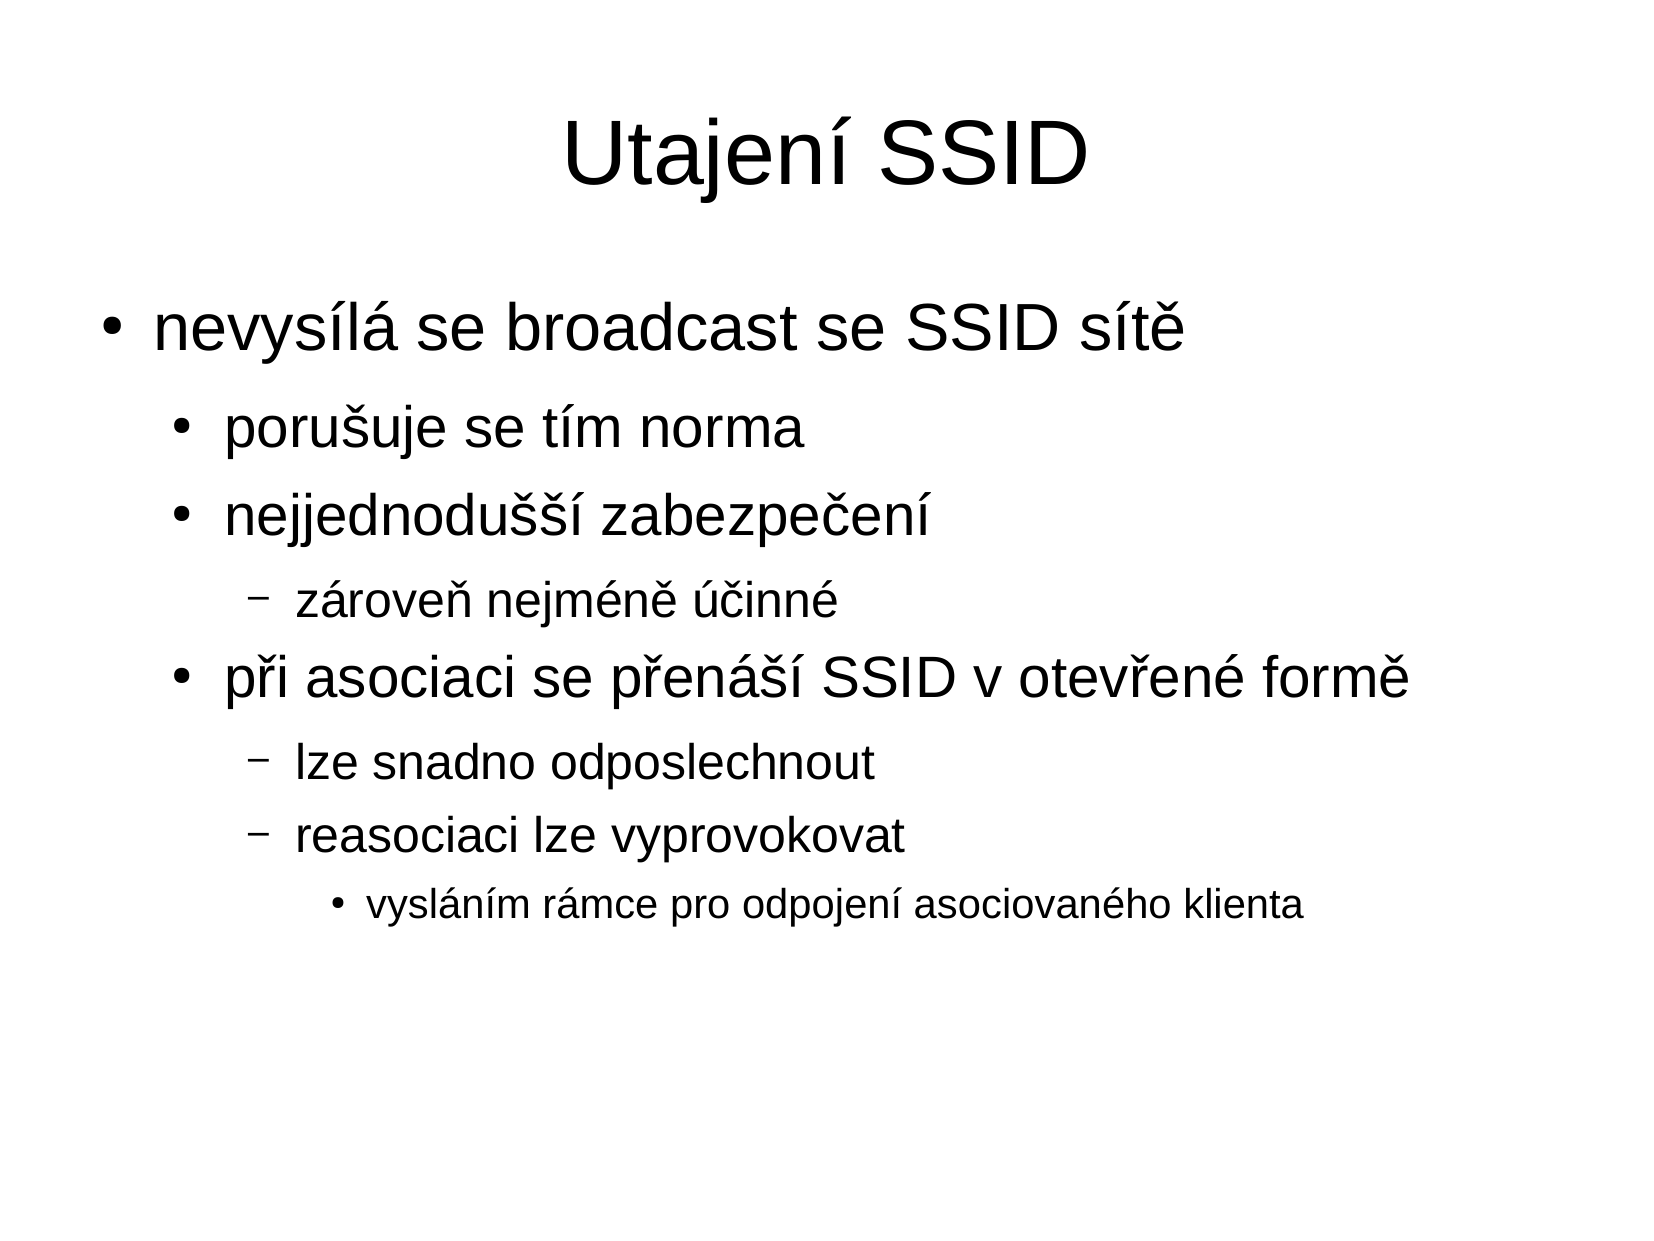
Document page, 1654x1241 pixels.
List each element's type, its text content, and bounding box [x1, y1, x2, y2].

title Utajení SSID [82, 49, 1571, 257]
list nevysílá se broadcast se SSID sítě porušuje se tím norma nejjednodušší zabezpečení zároveň nejméně účinné při asociaci se přenáší SSID v otevřené formě lze snadno odposlechnout reasociaci lze vyprovokovat vysláním rámce pro odpojení asociovaného klienta [82, 290, 1571, 1109]
